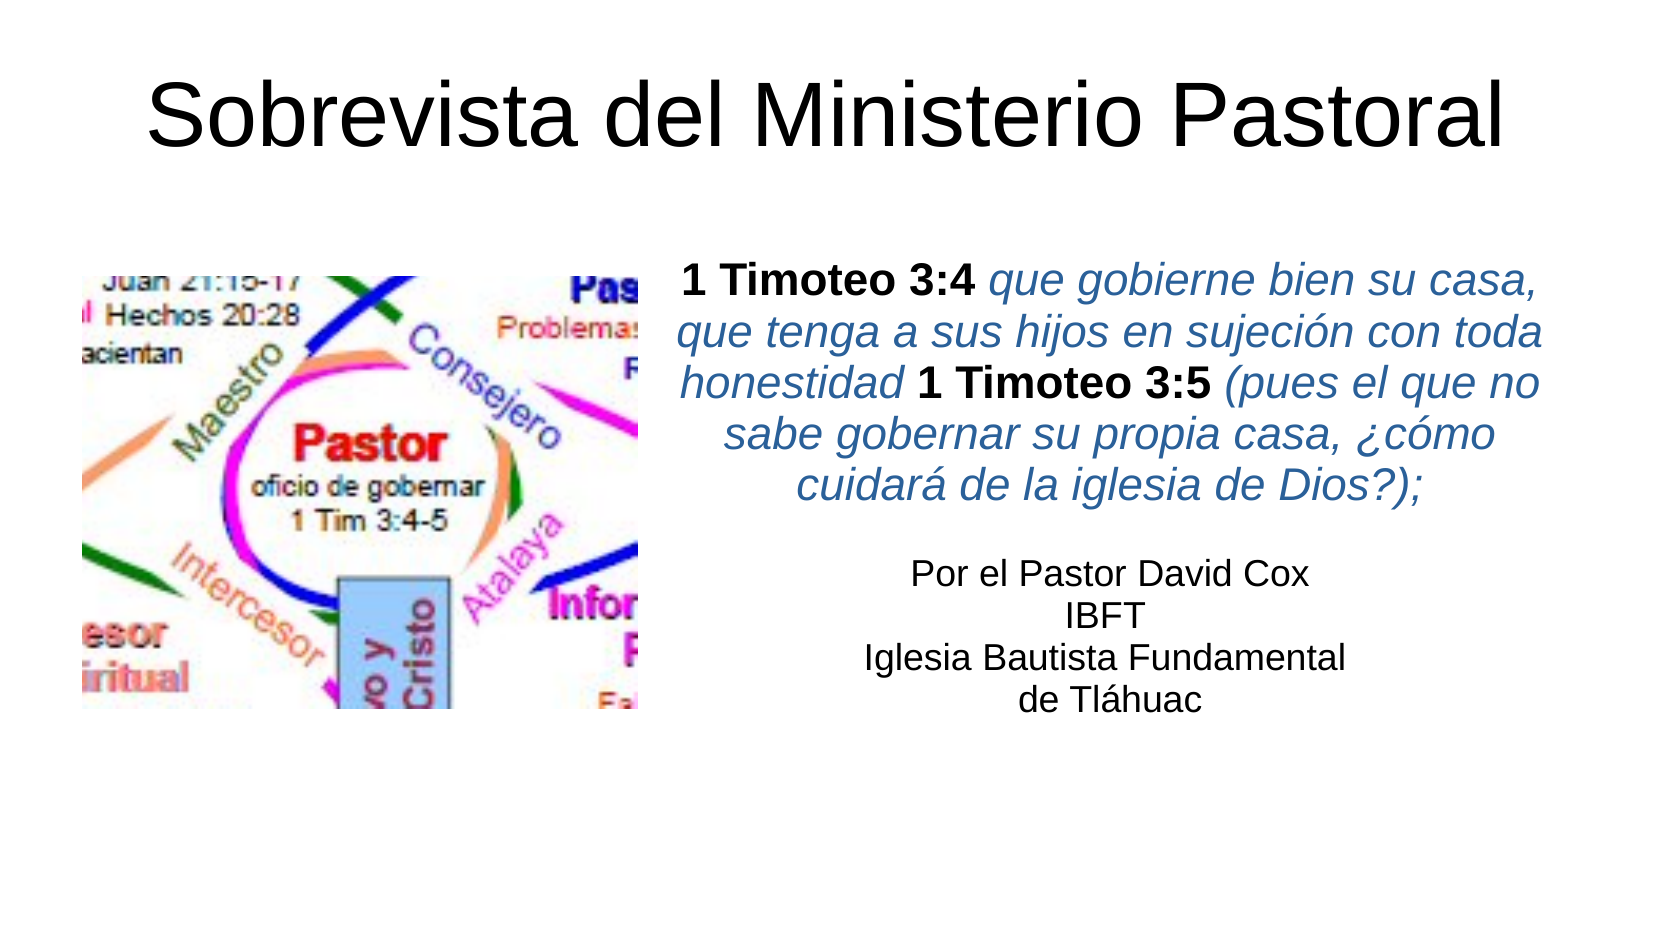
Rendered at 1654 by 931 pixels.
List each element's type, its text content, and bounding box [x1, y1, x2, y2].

subtitle 1 Timoteo 3:4 que gobierne bien su casa, que tenga a sus hijos en sujeción con toda honestidad 1 Timoteo 3:5 ​(pues el que no sabe gobernar su propia casa, ¿cómo cuidará de la iglesia de Dios?); Por el Pastor David Cox IBFT Iglesia Bautista Fundamental de Tláhuac [649, 217, 1571, 758]
picture [82, 276, 638, 709]
title Sobrevista del Ministerio Pastoral [82, 37, 1571, 193]
